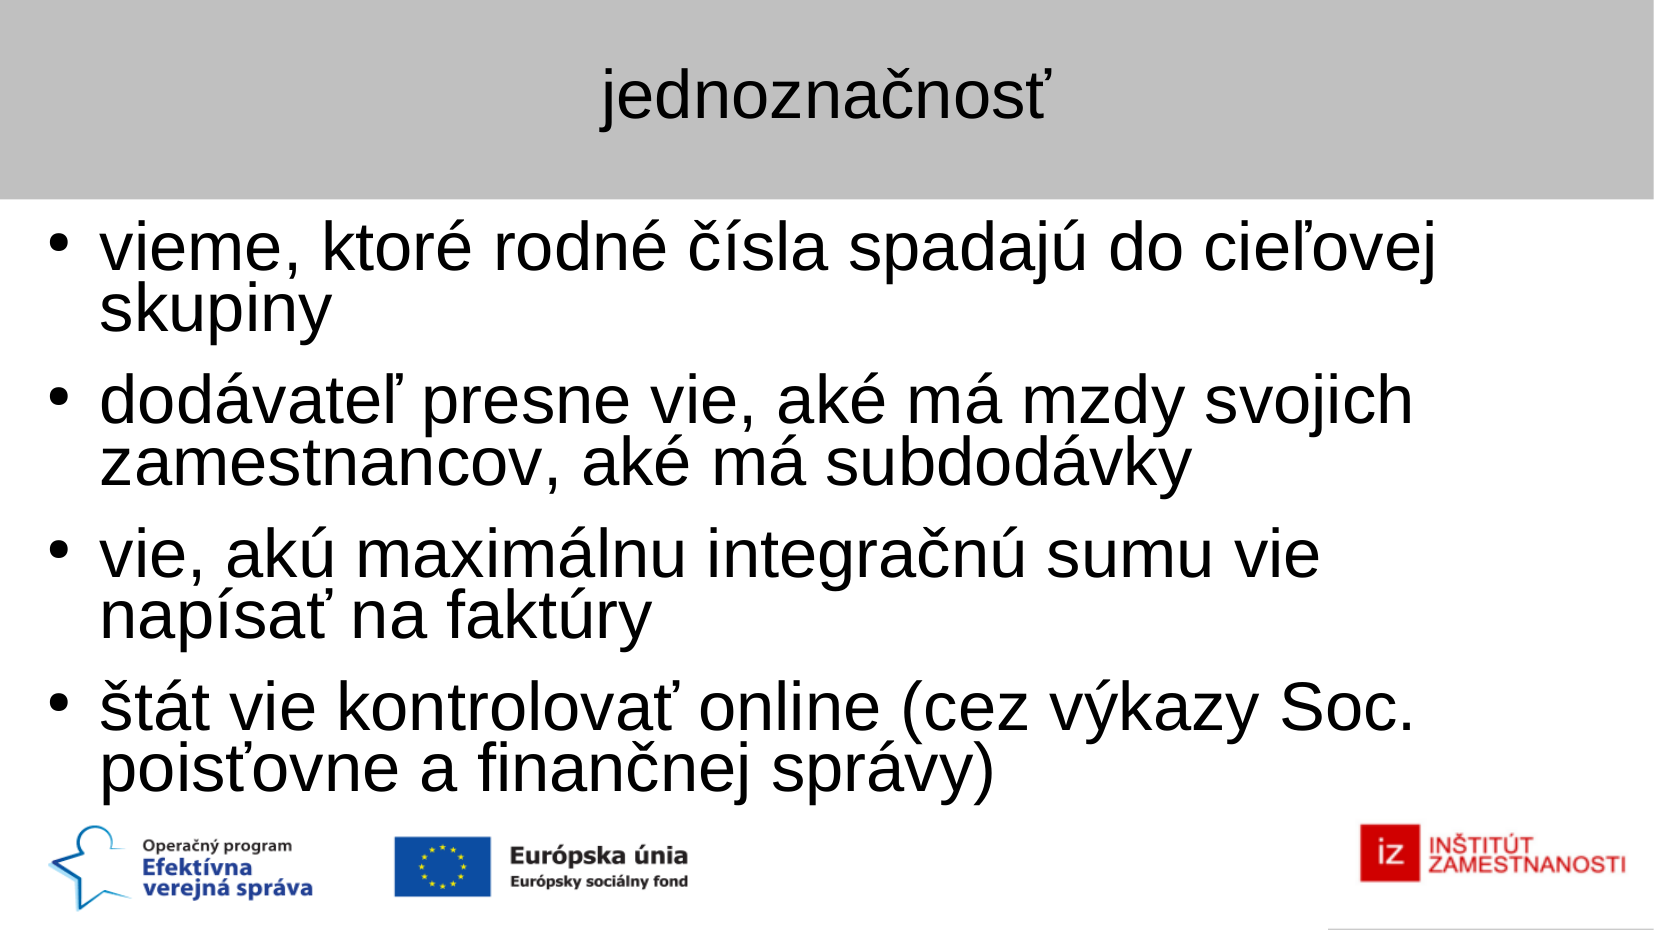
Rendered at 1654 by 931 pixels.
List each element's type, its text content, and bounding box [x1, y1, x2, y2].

title jednoznačnosť [88, 22, 1565, 178]
picture [1328, 775, 1654, 931]
picture [29, 808, 709, 931]
list vieme, ktoré rodné čísla spadajú do cieľovej skupiny dodávateľ presne vie, aké má mzdy svojich zamestnancov, aké má subdodávky vie, akú maximálnu integračnú sumu vie napísať na faktúry štát vie kontrolovať online (cez výkazy Soc. poisťovne a finančnej správy) [29, 221, 1533, 808]
